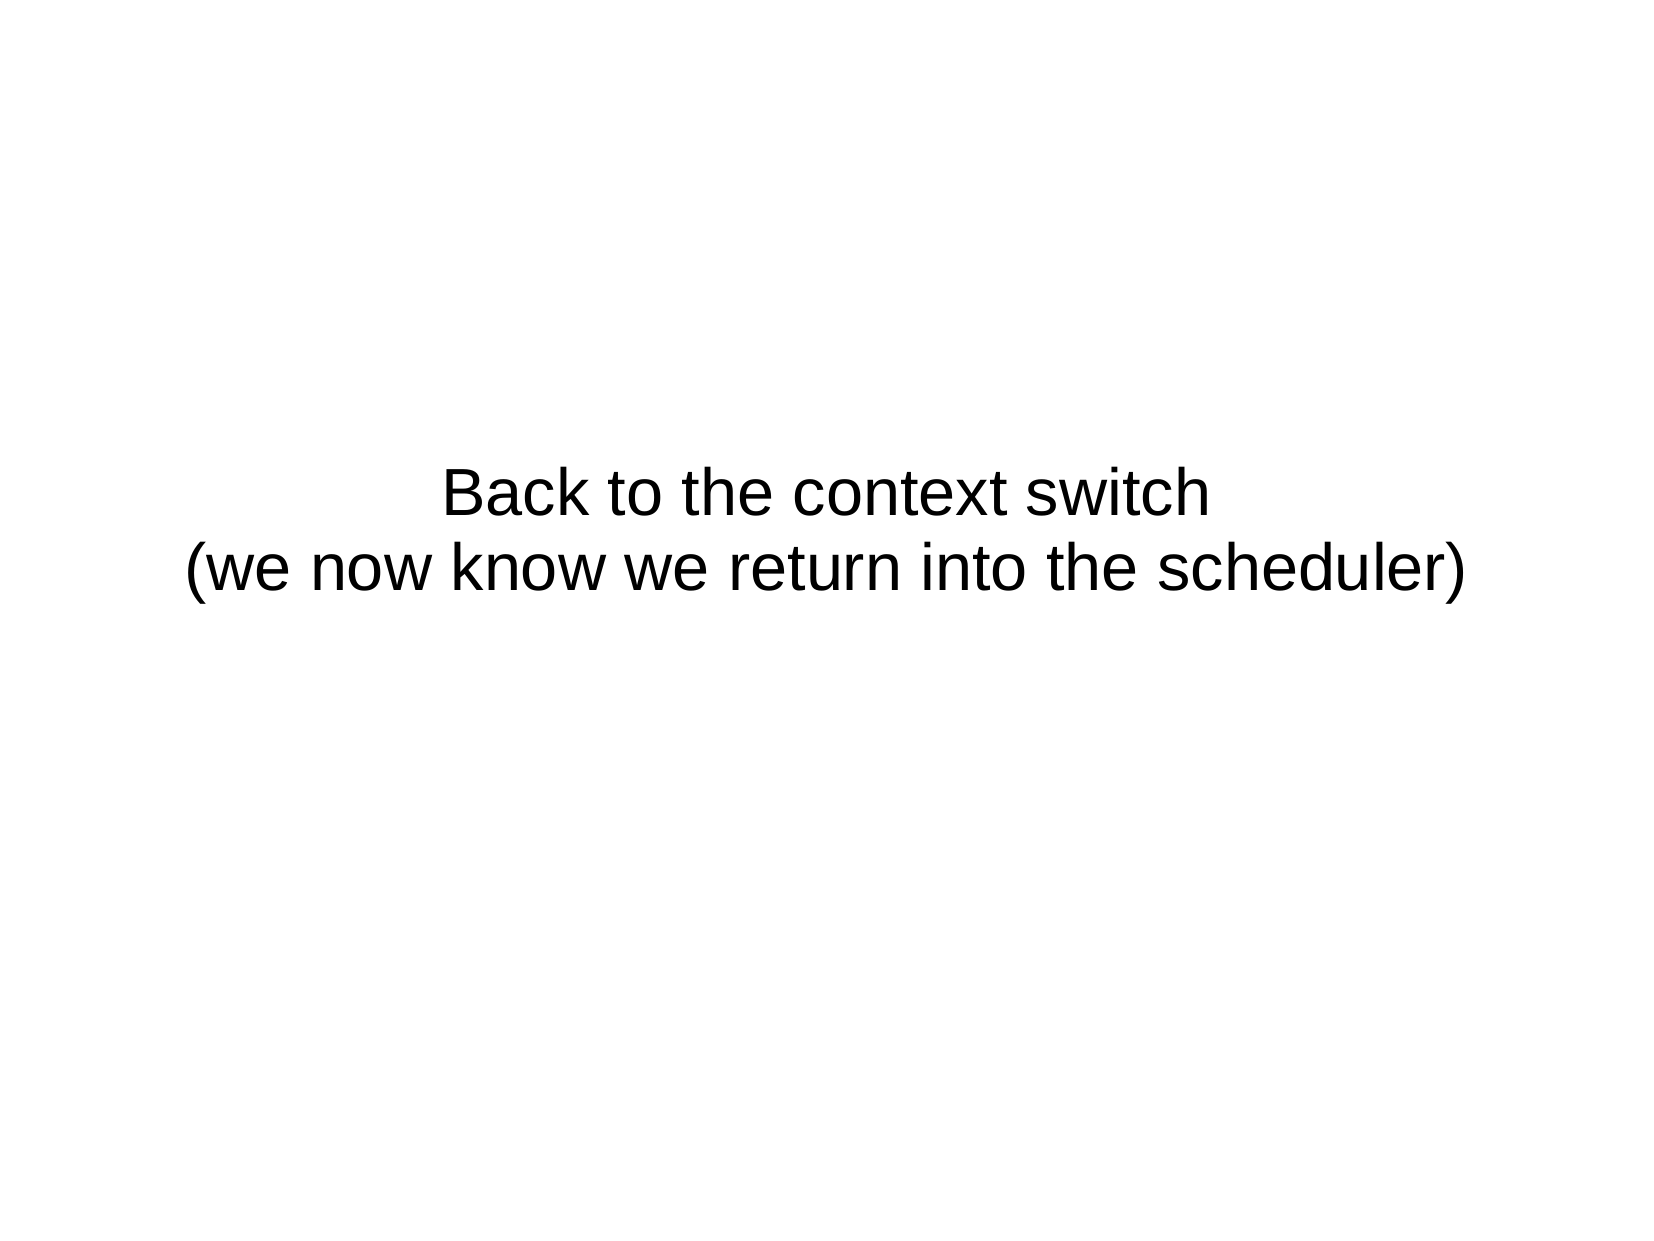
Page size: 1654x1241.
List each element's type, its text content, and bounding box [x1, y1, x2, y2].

subtitle Back to the context switch (we now know we return into the scheduler) [82, 49, 1571, 1010]
